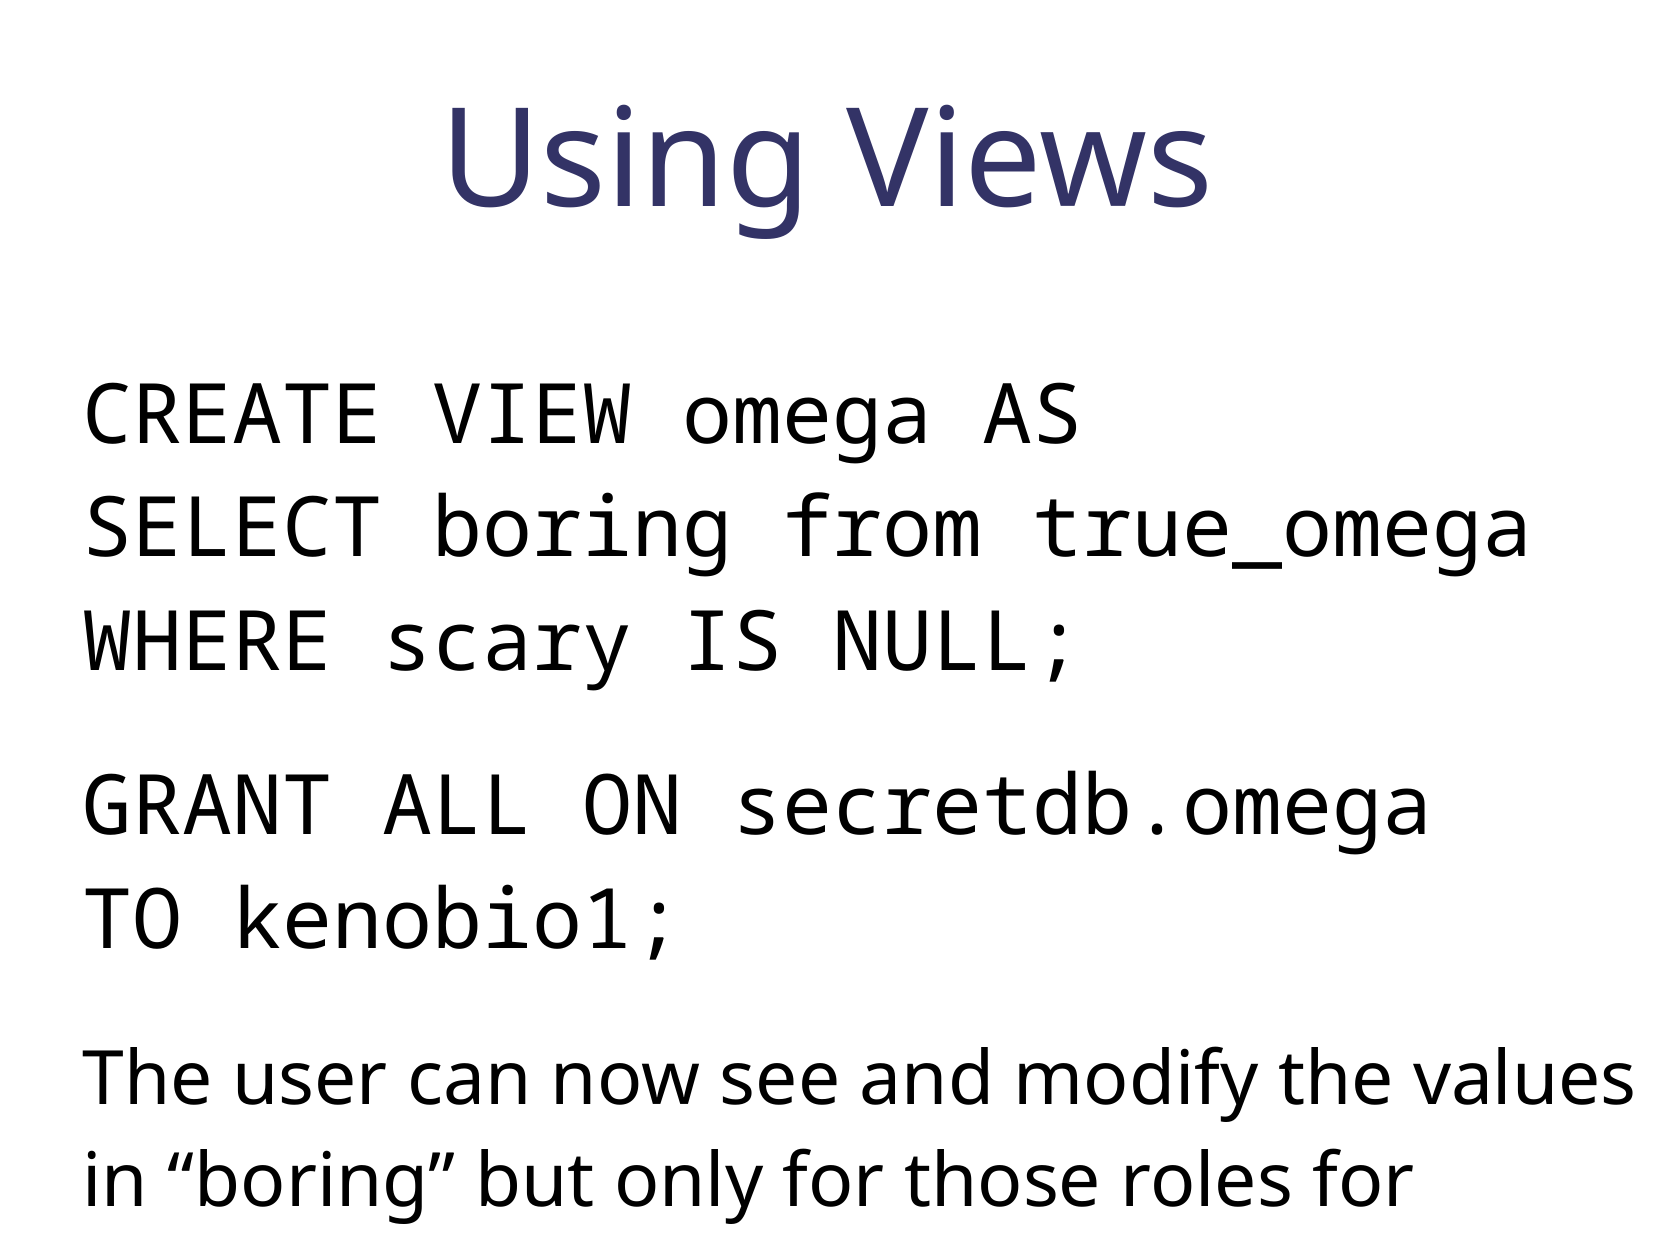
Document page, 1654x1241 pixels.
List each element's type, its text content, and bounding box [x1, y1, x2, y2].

title Using Views [82, 56, 1571, 250]
subtitle CREATE VIEW omega AS SELECT boring from true_omega WHERE scary IS NULL; GRANT ALL ON secretdb.omega TO kenobio1; The user can now see and modify the values in “boring” but only for those roles for where “scary” is not set. [82, 354, 1654, 1241]
